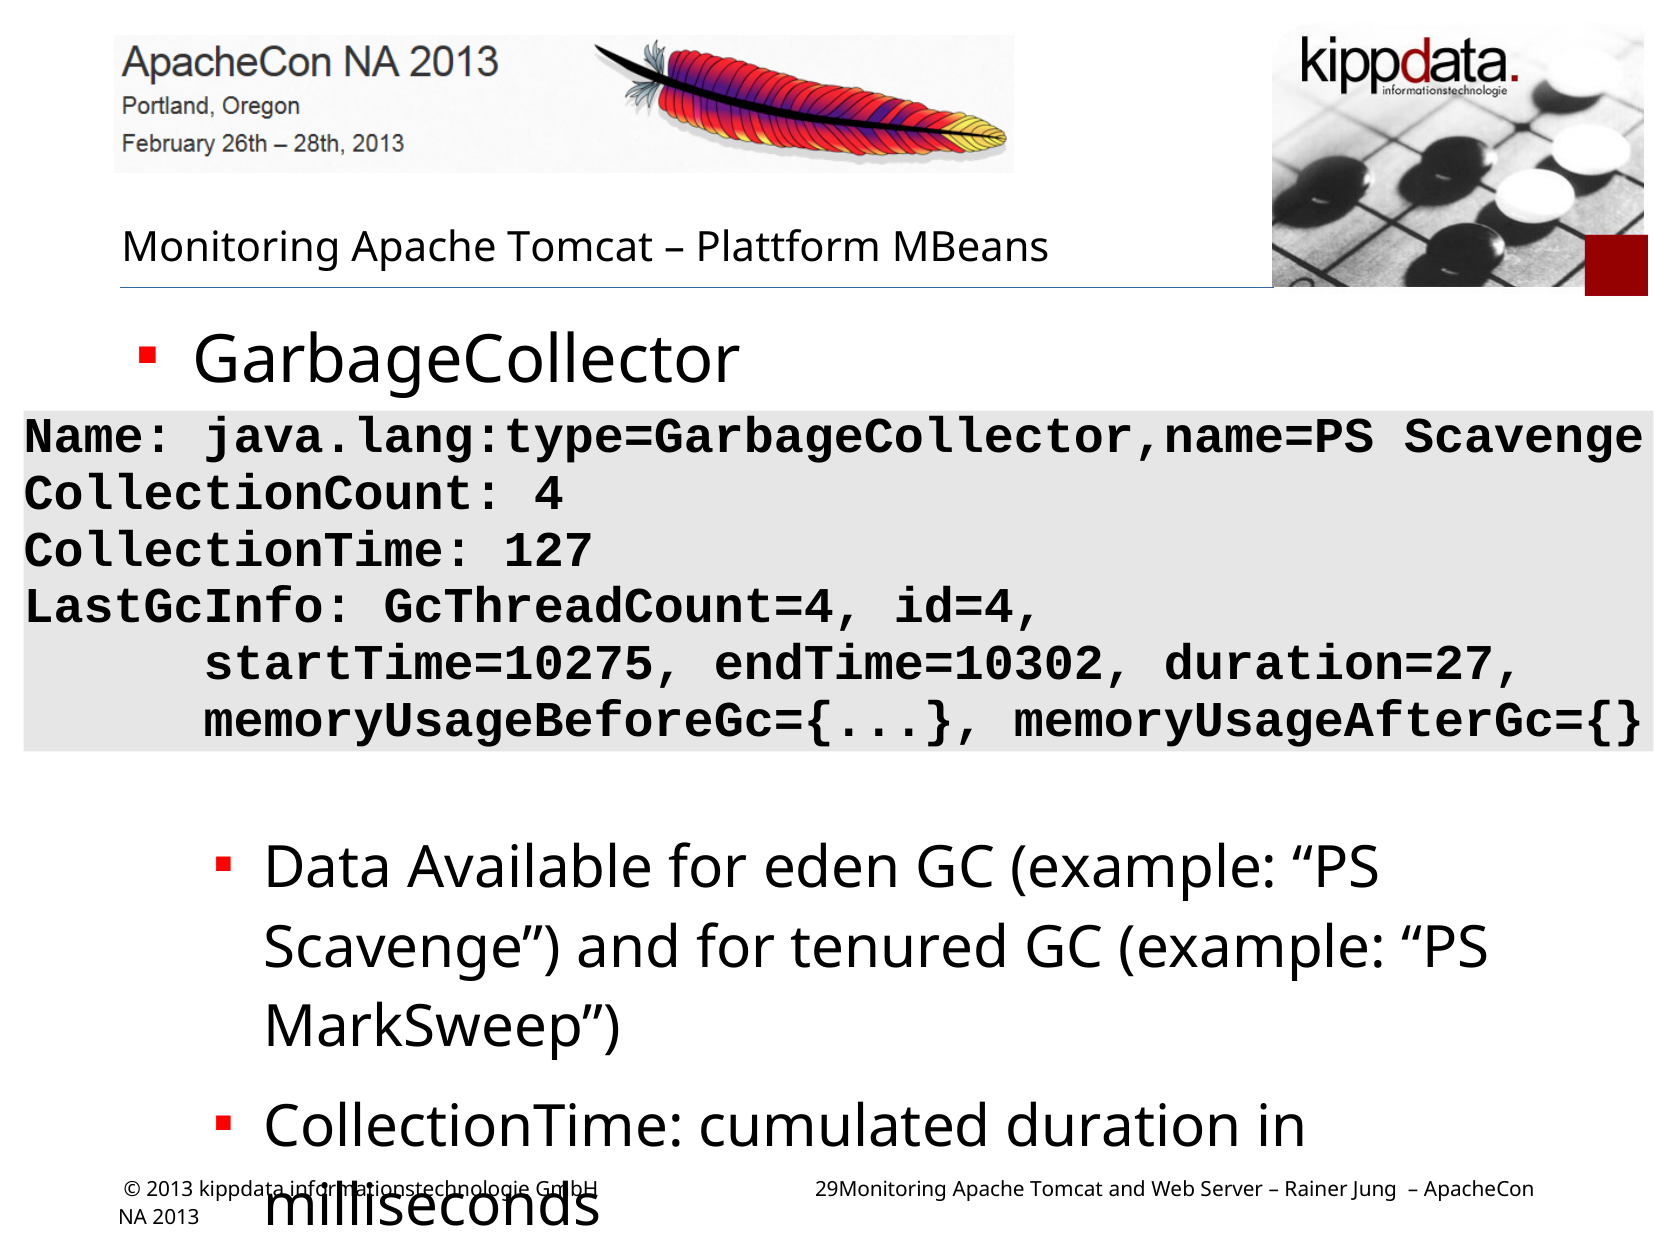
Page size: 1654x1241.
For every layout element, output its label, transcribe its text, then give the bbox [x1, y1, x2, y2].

title Monitoring Apache Tomcat – Plattform MBeans [121, 204, 1242, 286]
picture [114, 35, 1014, 173]
list GarbageCollector Data Available for eden GC (example: “PS Scavenge”) and for tenured GC (example: “PS MarkSweep”) CollectionTime: cumulated duration in milliseconds startTime, endTime: milliseconds since JVM start [121, 311, 1534, 410]
list GarbageCollector Data Available for eden GC (example: “PS Scavenge”) and for tenured GC (example: “PS MarkSweep”) CollectionTime: cumulated duration in milliseconds startTime, endTime: milliseconds since JVM start [121, 752, 1534, 1173]
list Name: java.lang:type=GarbageCollector,name=PS Scavenge CollectionCount: 4 CollectionTime: 127 LastGcInfo: GcThreadCount=4, id=4, startTime=10275, endTime=10302, duration=27, memoryUsageBeforeGc={...}, memoryUsageAfterGc={} [23, 410, 1654, 752]
picture [1272, 5, 1648, 302]
